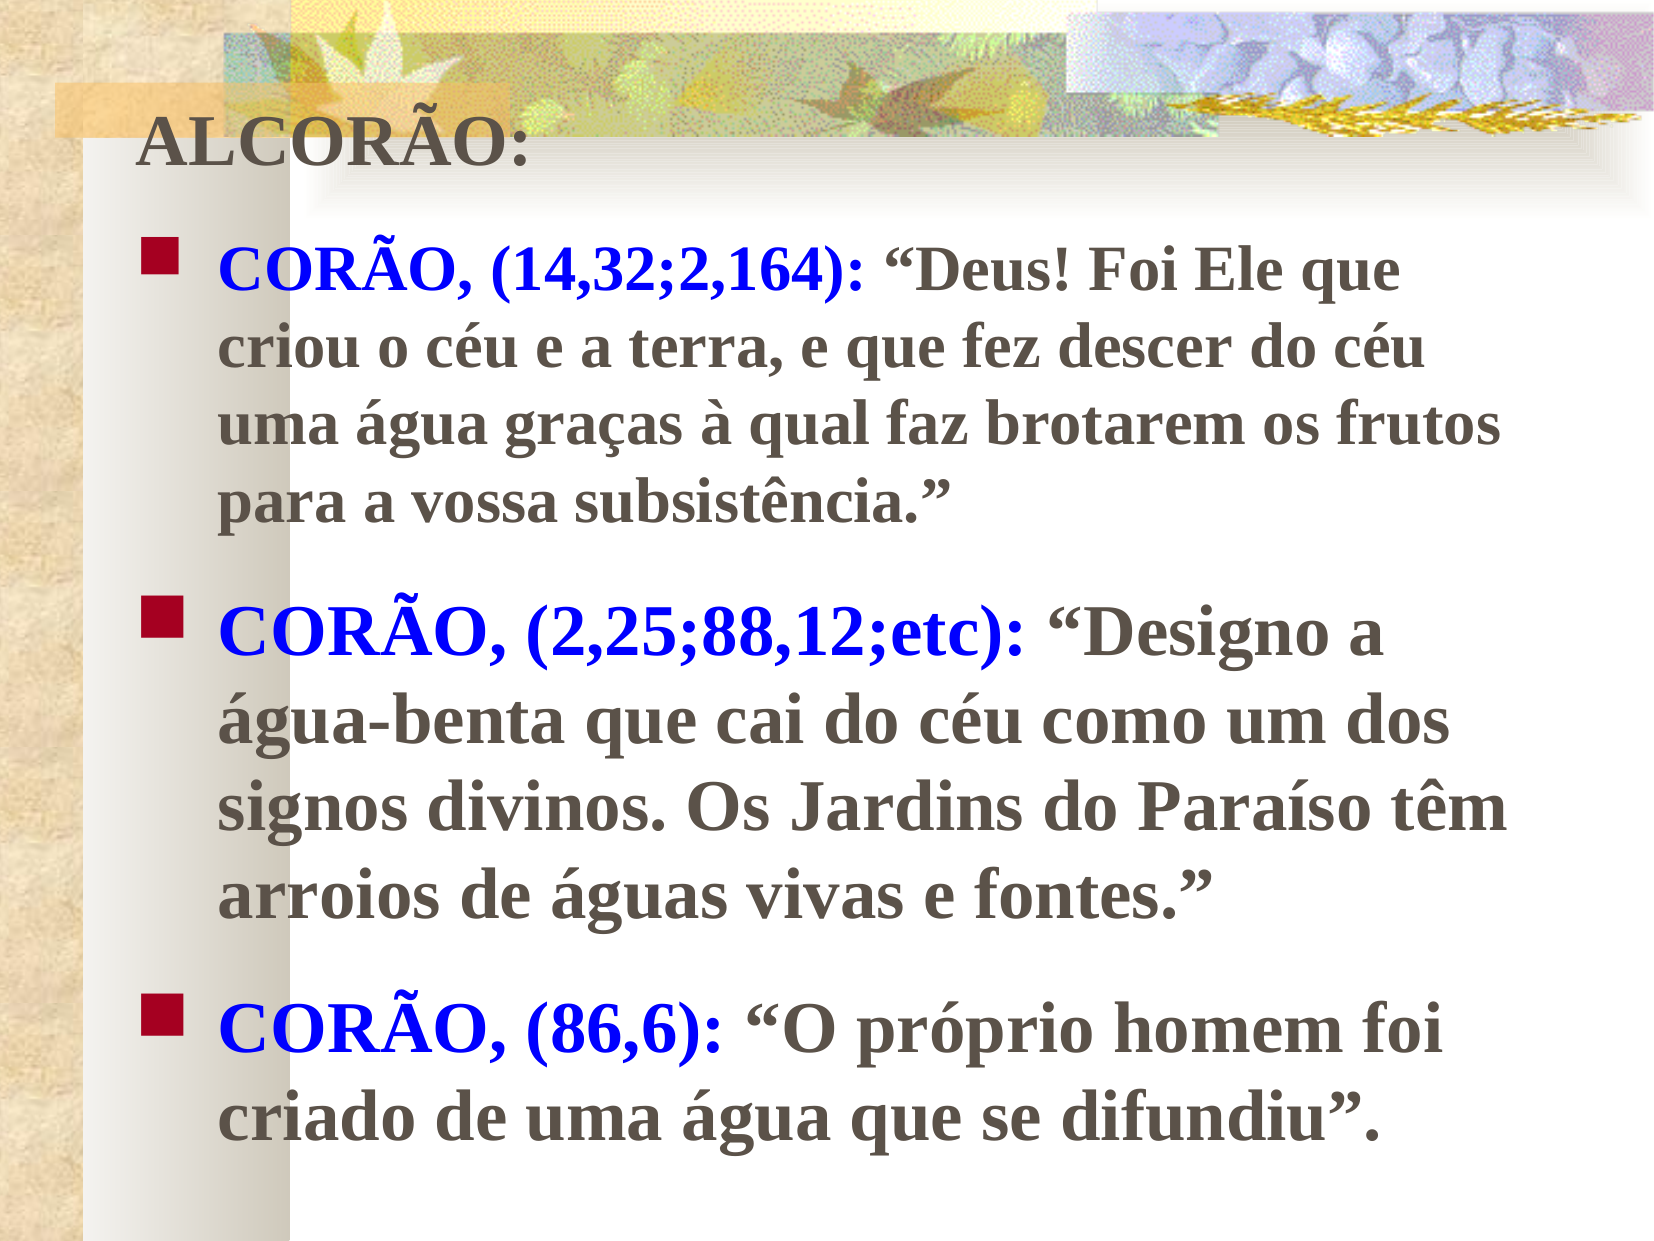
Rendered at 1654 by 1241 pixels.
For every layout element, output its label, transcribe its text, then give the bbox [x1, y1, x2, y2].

text_box ALCORÃO: CORÃO, (14,32;2,164): “Deus! Foi Ele que criou o céu e a terra, e que fez descer do céu uma água graças à qual faz brotarem os frutos para a vossa subsistência.” CORÃO, (2,25;88,12;etc): “Designo a água-benta que cai do céu como um dos signos divinos. Os Jardins do Paraíso têm arroios de águas vivas e fontes.” CORÃO, (86,6): “O próprio homem foi criado de uma água que se difundiu”. [135, 92, 1542, 1108]
picture [0, 0, 1654, 1241]
